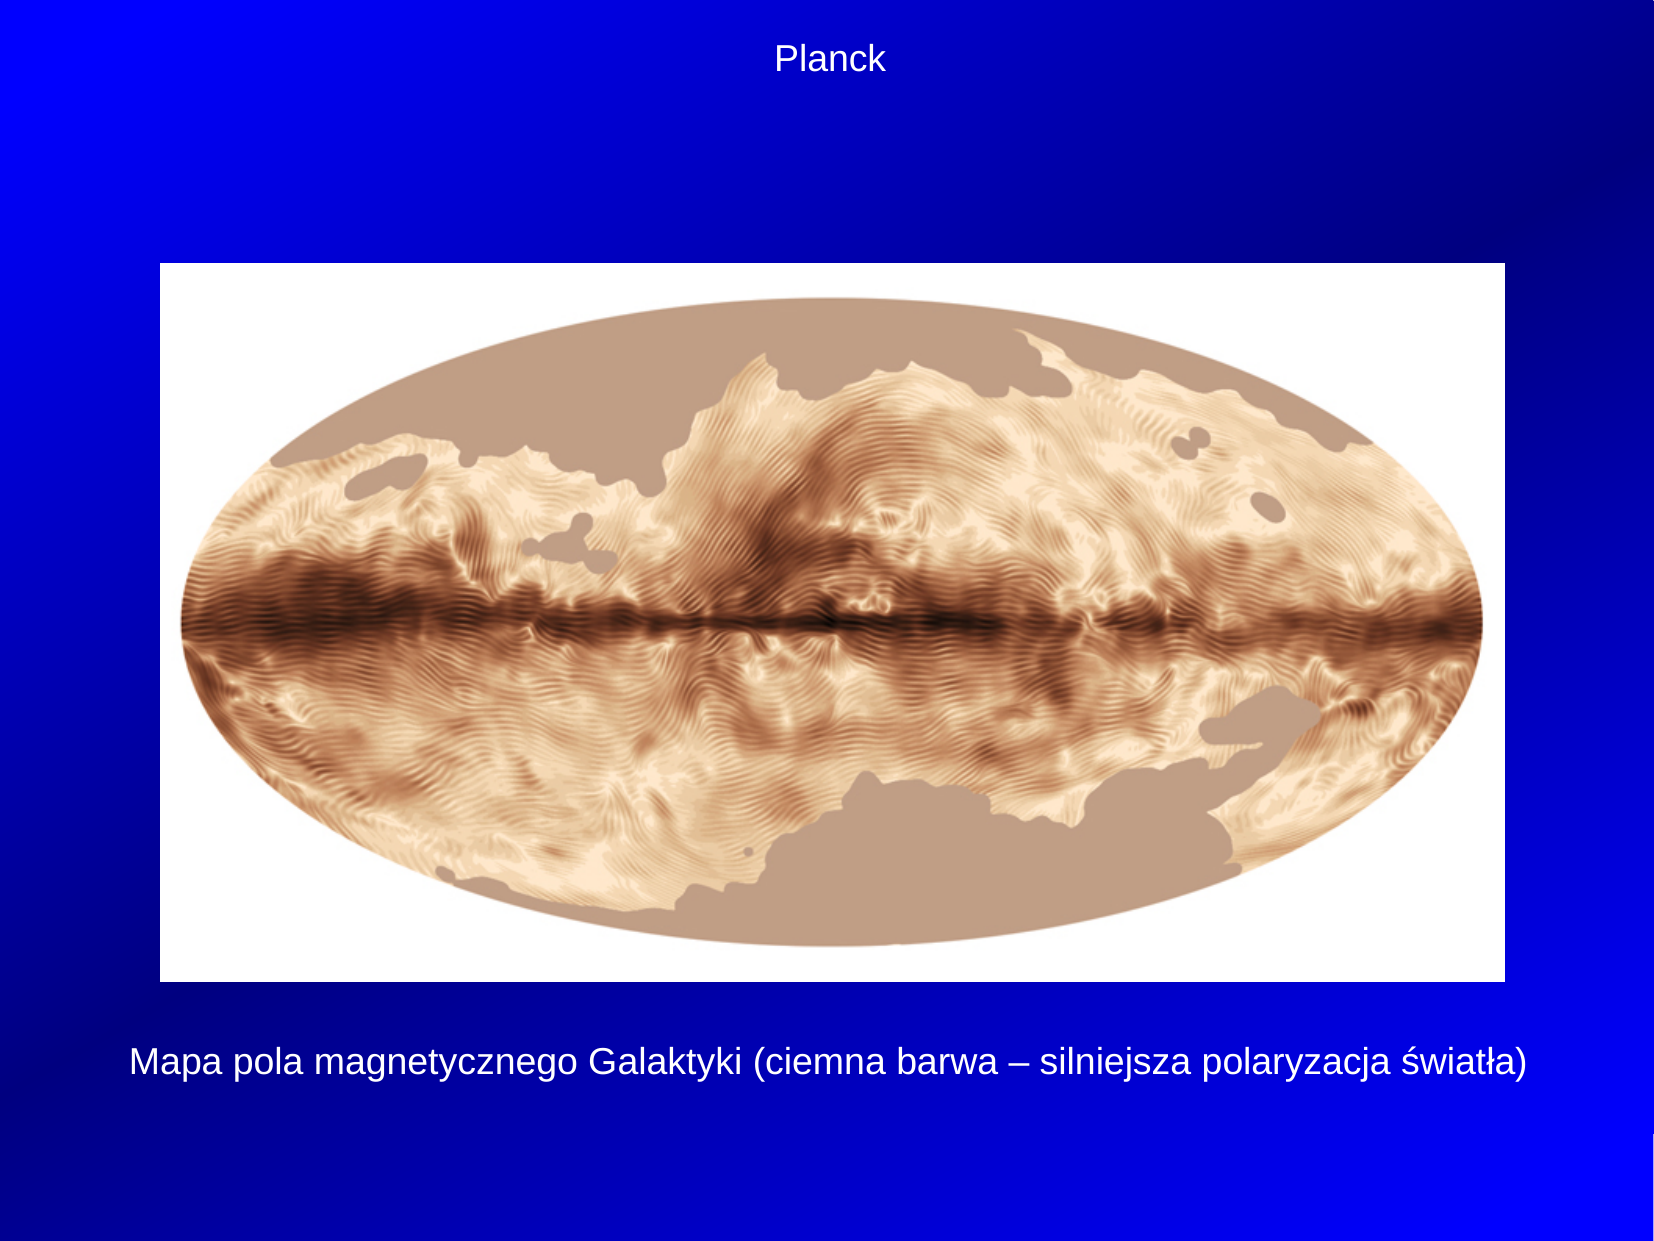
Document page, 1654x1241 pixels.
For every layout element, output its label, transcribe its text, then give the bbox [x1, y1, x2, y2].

text_box Planck [759, 30, 902, 88]
picture [160, 263, 1505, 982]
text_box Mapa pola magnetycznego Galaktyki (ciemna barwa – silniejsza polaryzacja światła) [114, 1033, 1543, 1091]
